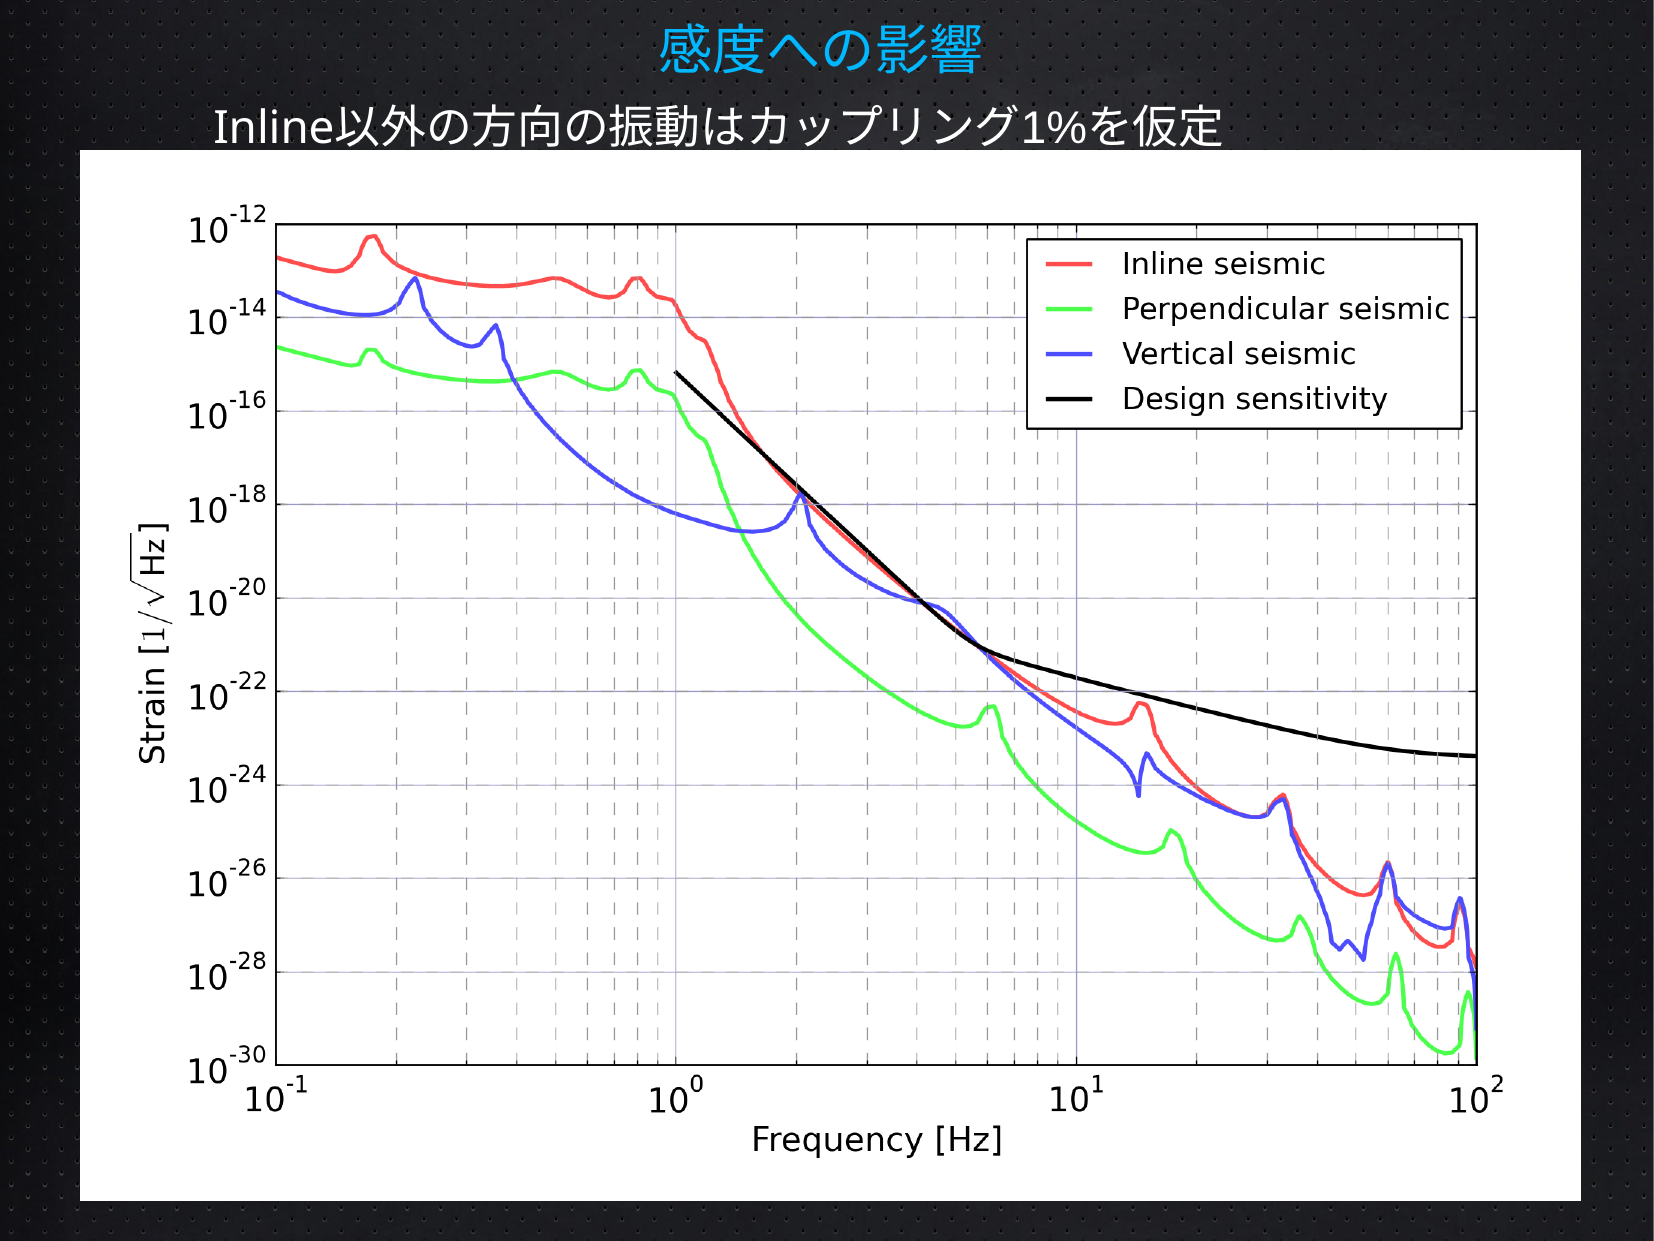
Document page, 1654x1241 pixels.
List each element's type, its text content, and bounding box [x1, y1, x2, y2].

picture [0, 0, 1654, 1241]
text_box Inline以外の方向の振動はカップリング1%を仮定 [198, 83, 1166, 150]
title 感度への影響 [76, 10, 1565, 81]
